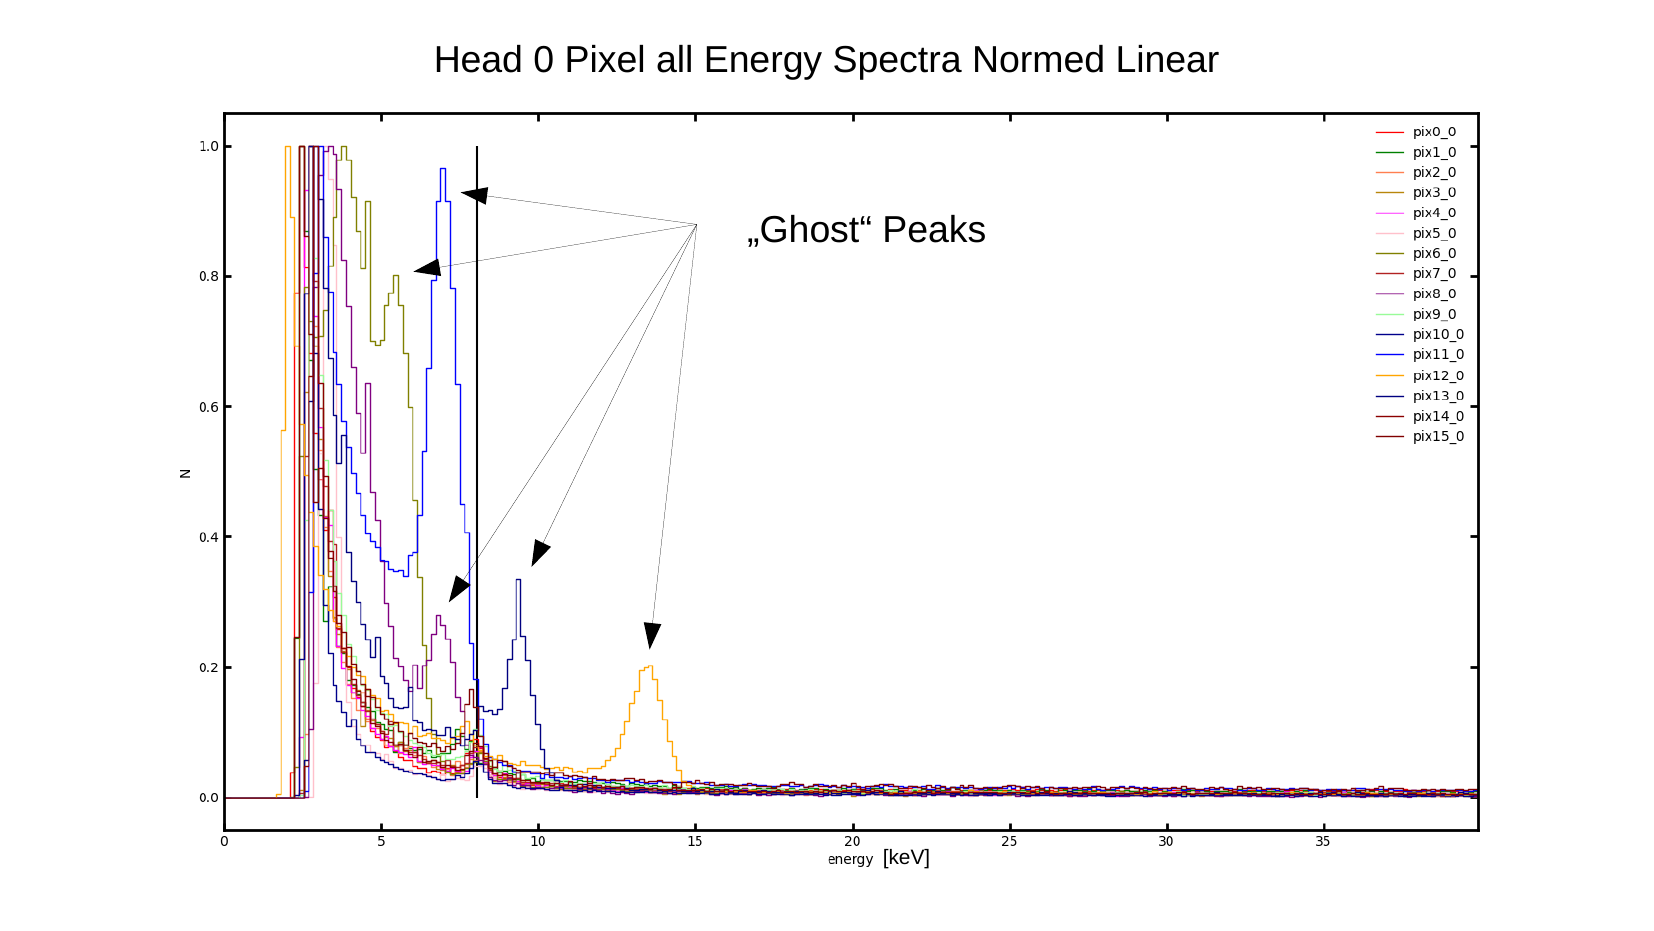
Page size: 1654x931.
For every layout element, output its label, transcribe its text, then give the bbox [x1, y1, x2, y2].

text_box Head 0 Pixel all Energy Spectra Normed Linear [418, 30, 1235, 88]
text_box [keV] [868, 838, 946, 877]
text_box „Ghost“ Peaks [732, 200, 1002, 258]
picture [21, 1, 1639, 931]
